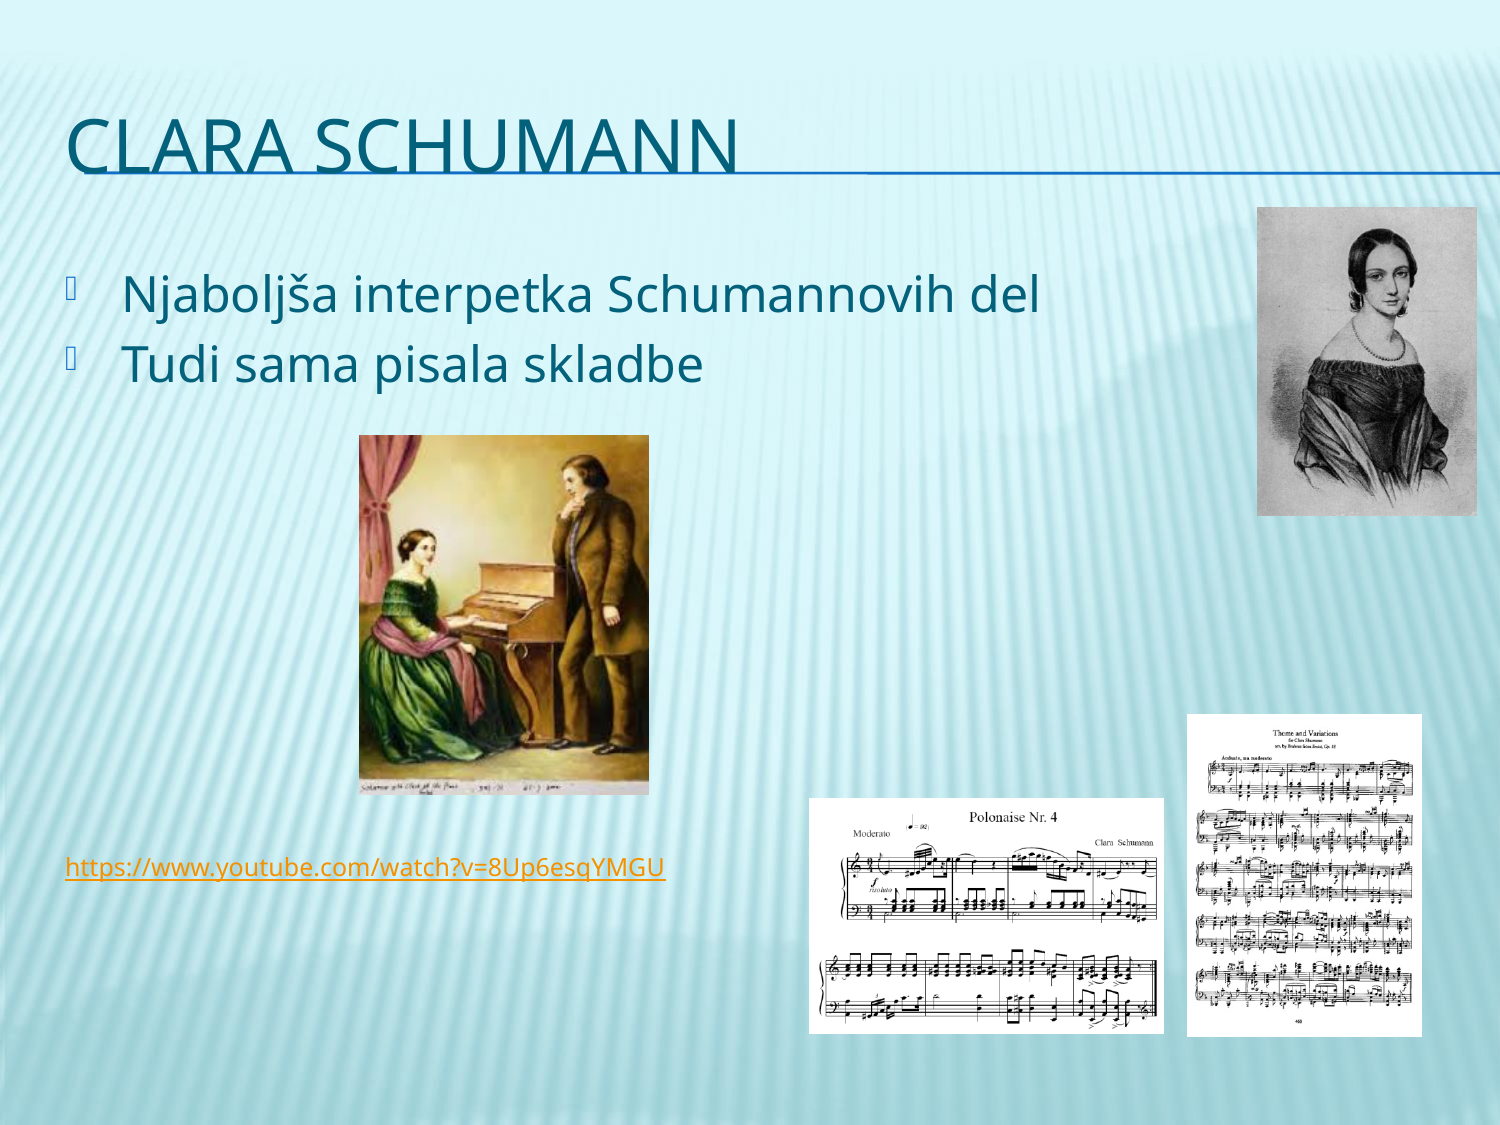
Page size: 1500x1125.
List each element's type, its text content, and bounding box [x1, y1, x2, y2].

picture [0, 0, 1500, 1125]
title CLARA SCHUMANN [50, 75, 1475, 213]
list Njaboljša interpetka Schumannovih del Tudi sama pisala skladbe https://www.youtube.com/watch?v=8Up6esqYMGU [50, 254, 1475, 998]
